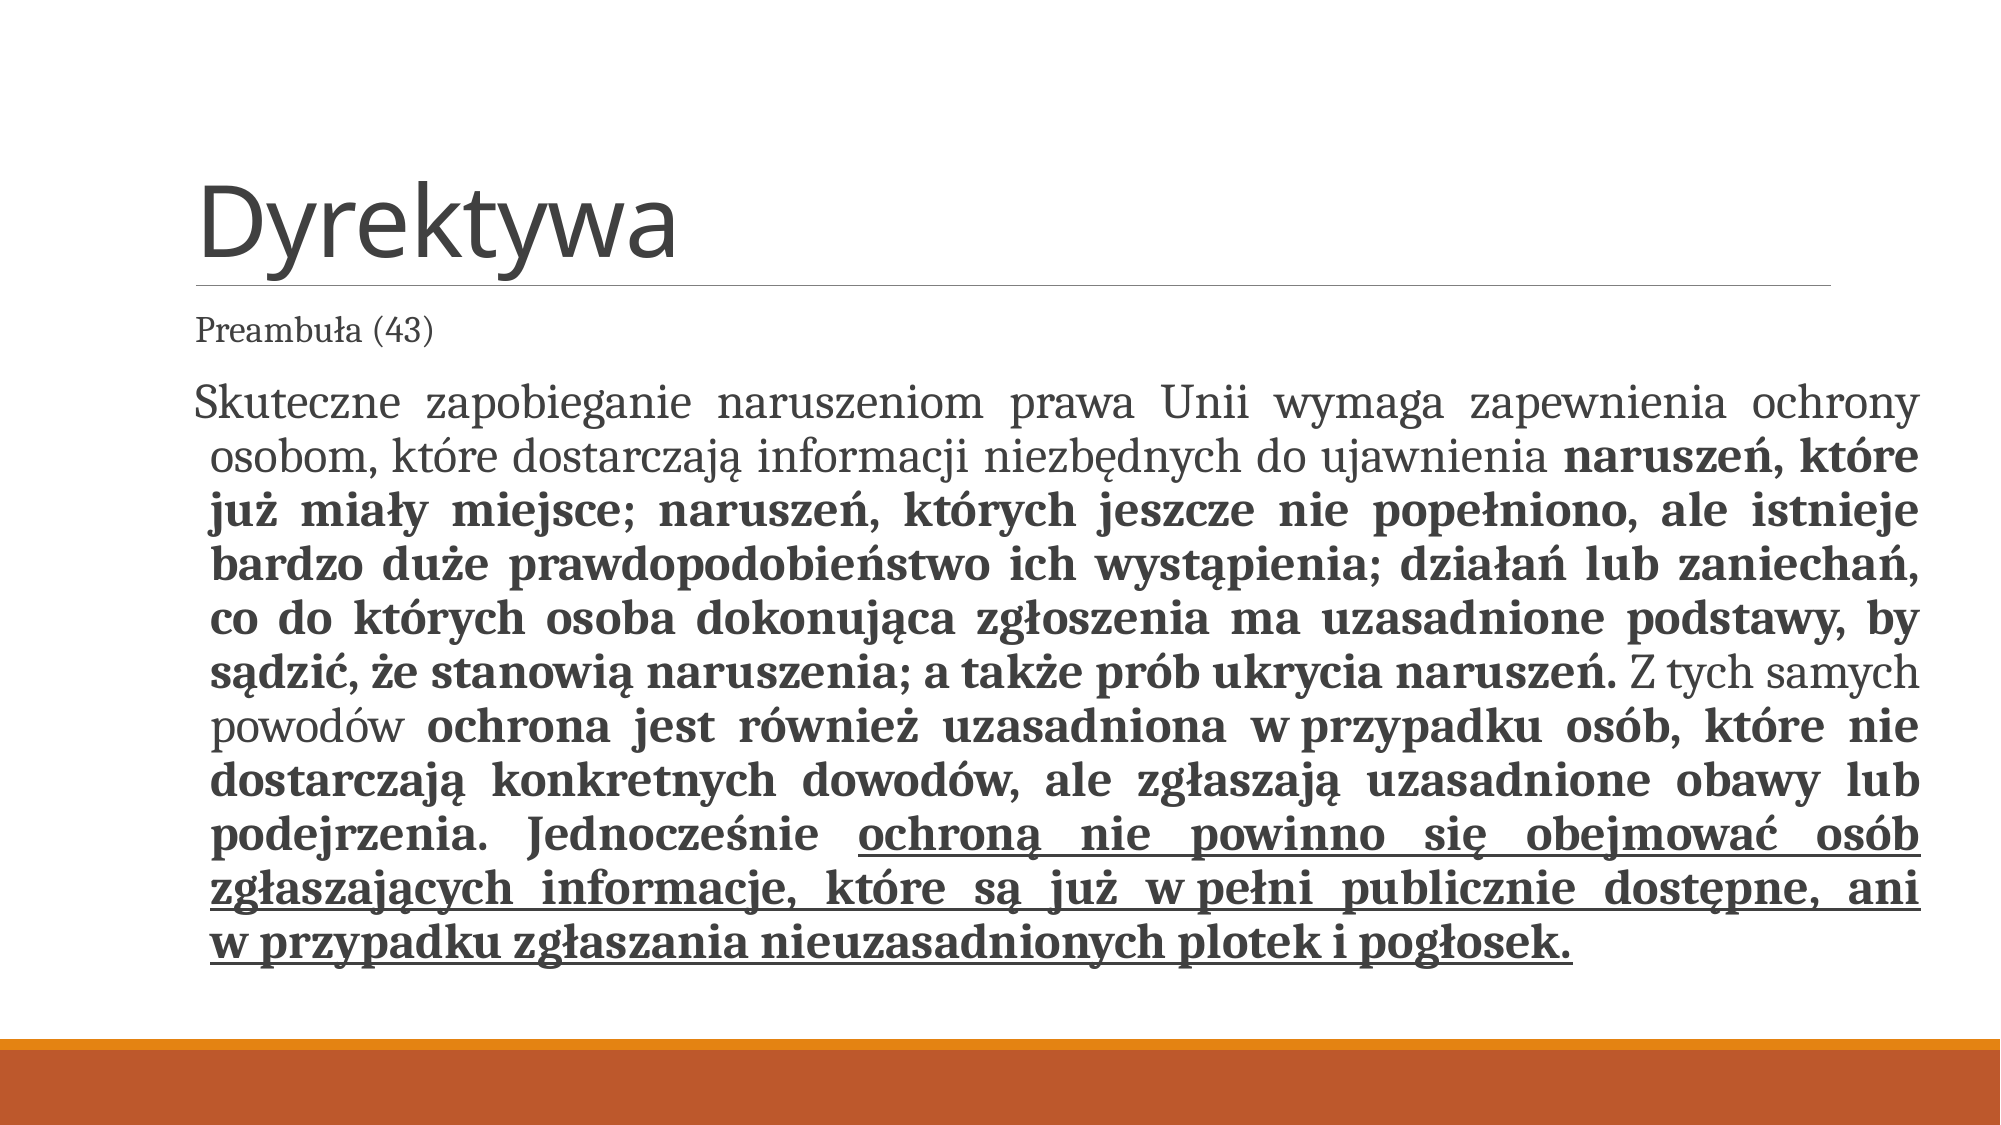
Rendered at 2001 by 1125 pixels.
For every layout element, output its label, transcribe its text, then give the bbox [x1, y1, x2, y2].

title Dyrektywa [180, 47, 1831, 286]
list Preambuła (43) Skuteczne zapobieganie naruszeniom prawa Unii wymaga zapewnienia ochrony osobom, które dostarczają informacji niezbędnych do ujawnienia naruszeń, które już miały miejsce; naruszeń, których jeszcze nie popełniono, ale istnieje bardzo duże prawdopodobieństwo ich wystąpienia; działań lub zaniechań, co do których osoba dokonująca zgłoszenia ma uzasadnione podstawy, by sądzić, że stanowią naruszenia; a także prób ukrycia naruszeń. Z tych samych powodów ochrona jest również uzasadniona w przypadku osób, które nie dostarczają konkretnych dowodów, ale zgłaszają uzasadnione obawy lub podejrzenia. Jednocześnie ochroną nie powinno się obejmować osób zgłaszających informacje, które są już w pełni publicznie dostępne, ani w przypadku zgłaszania nieuzasadnionych plotek i pogłosek. [180, 302, 1921, 1078]
